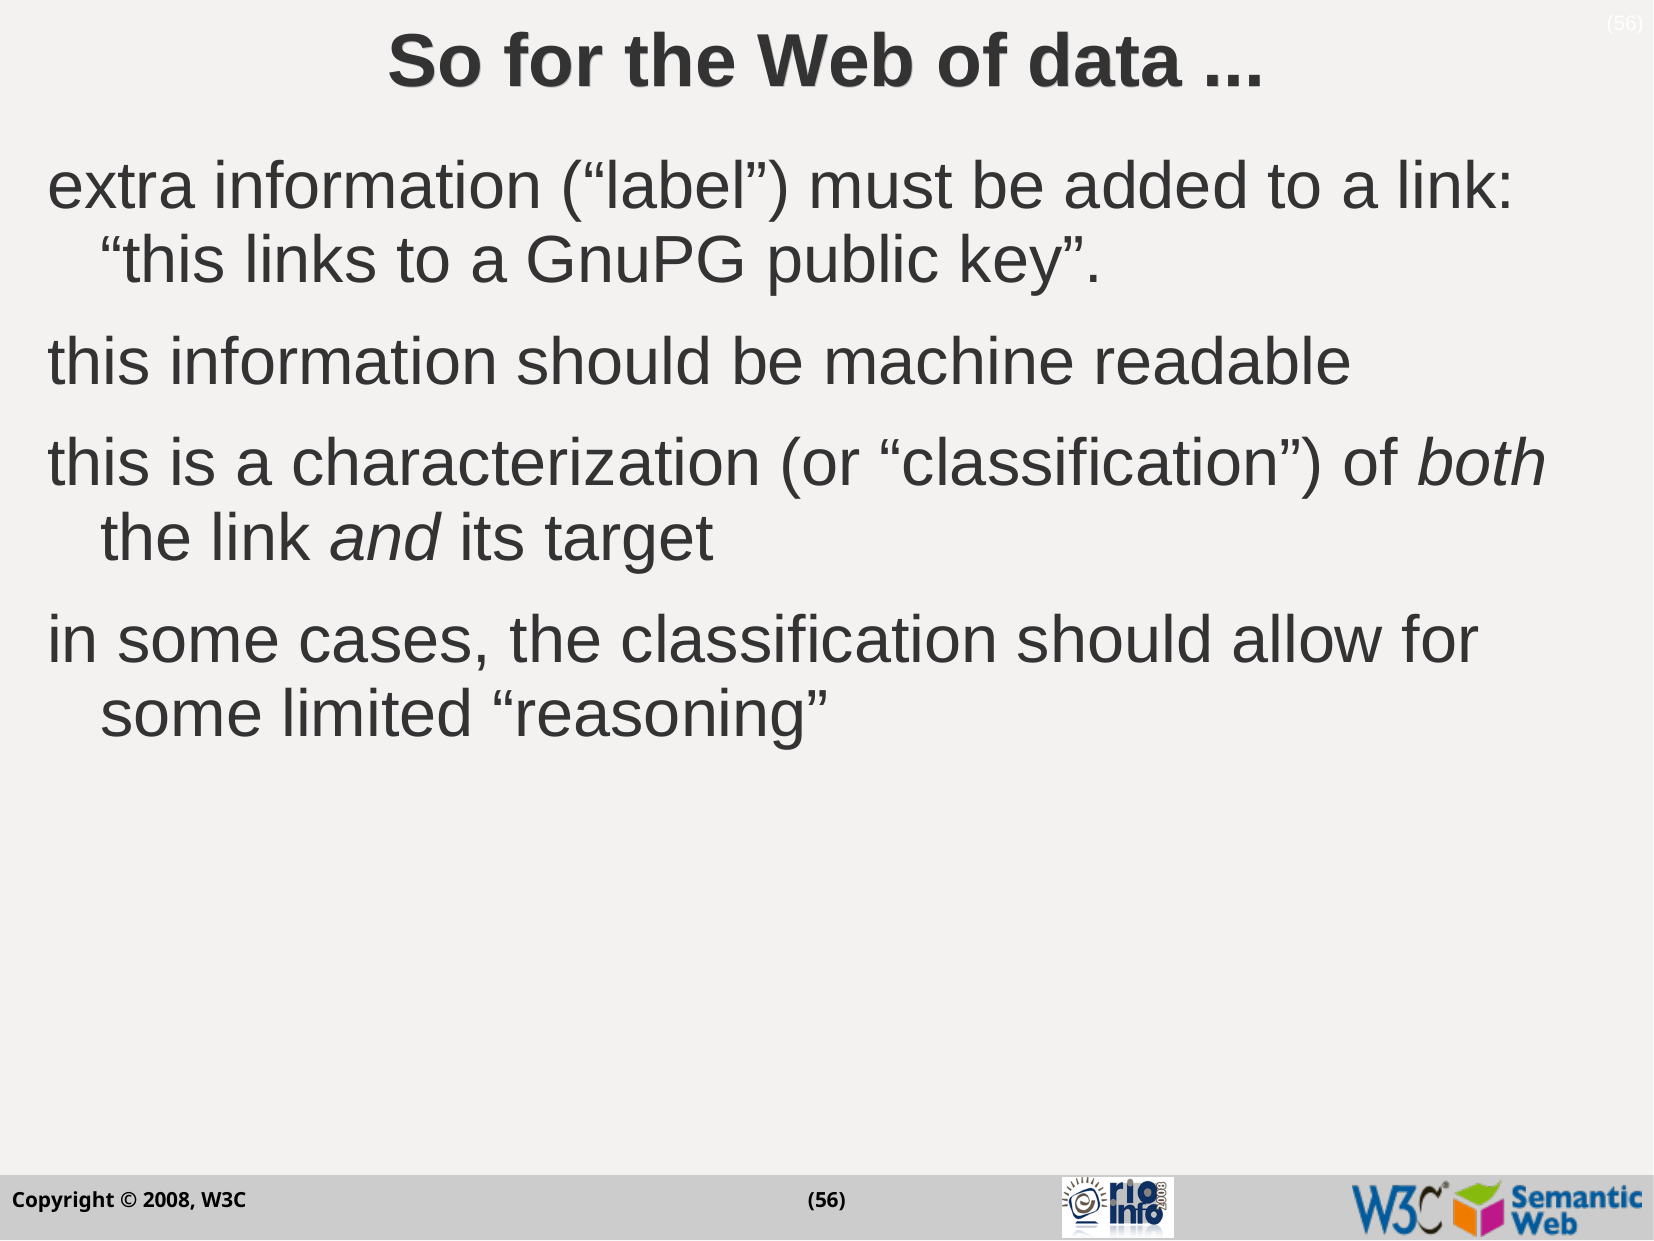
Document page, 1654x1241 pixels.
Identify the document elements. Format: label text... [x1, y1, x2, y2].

picture [1352, 1178, 1642, 1237]
title So for the Web of data ... [0, 0, 1654, 119]
list extra information (“label”) must be added to a link: “this links to a GnuPG public key”. this information should be machine readable this is a characterization (or “classification”) of both the link and its target in some cases, the classification should allow for some limited “reasoning” [29, 147, 1624, 1134]
picture [1062, 1177, 1174, 1238]
